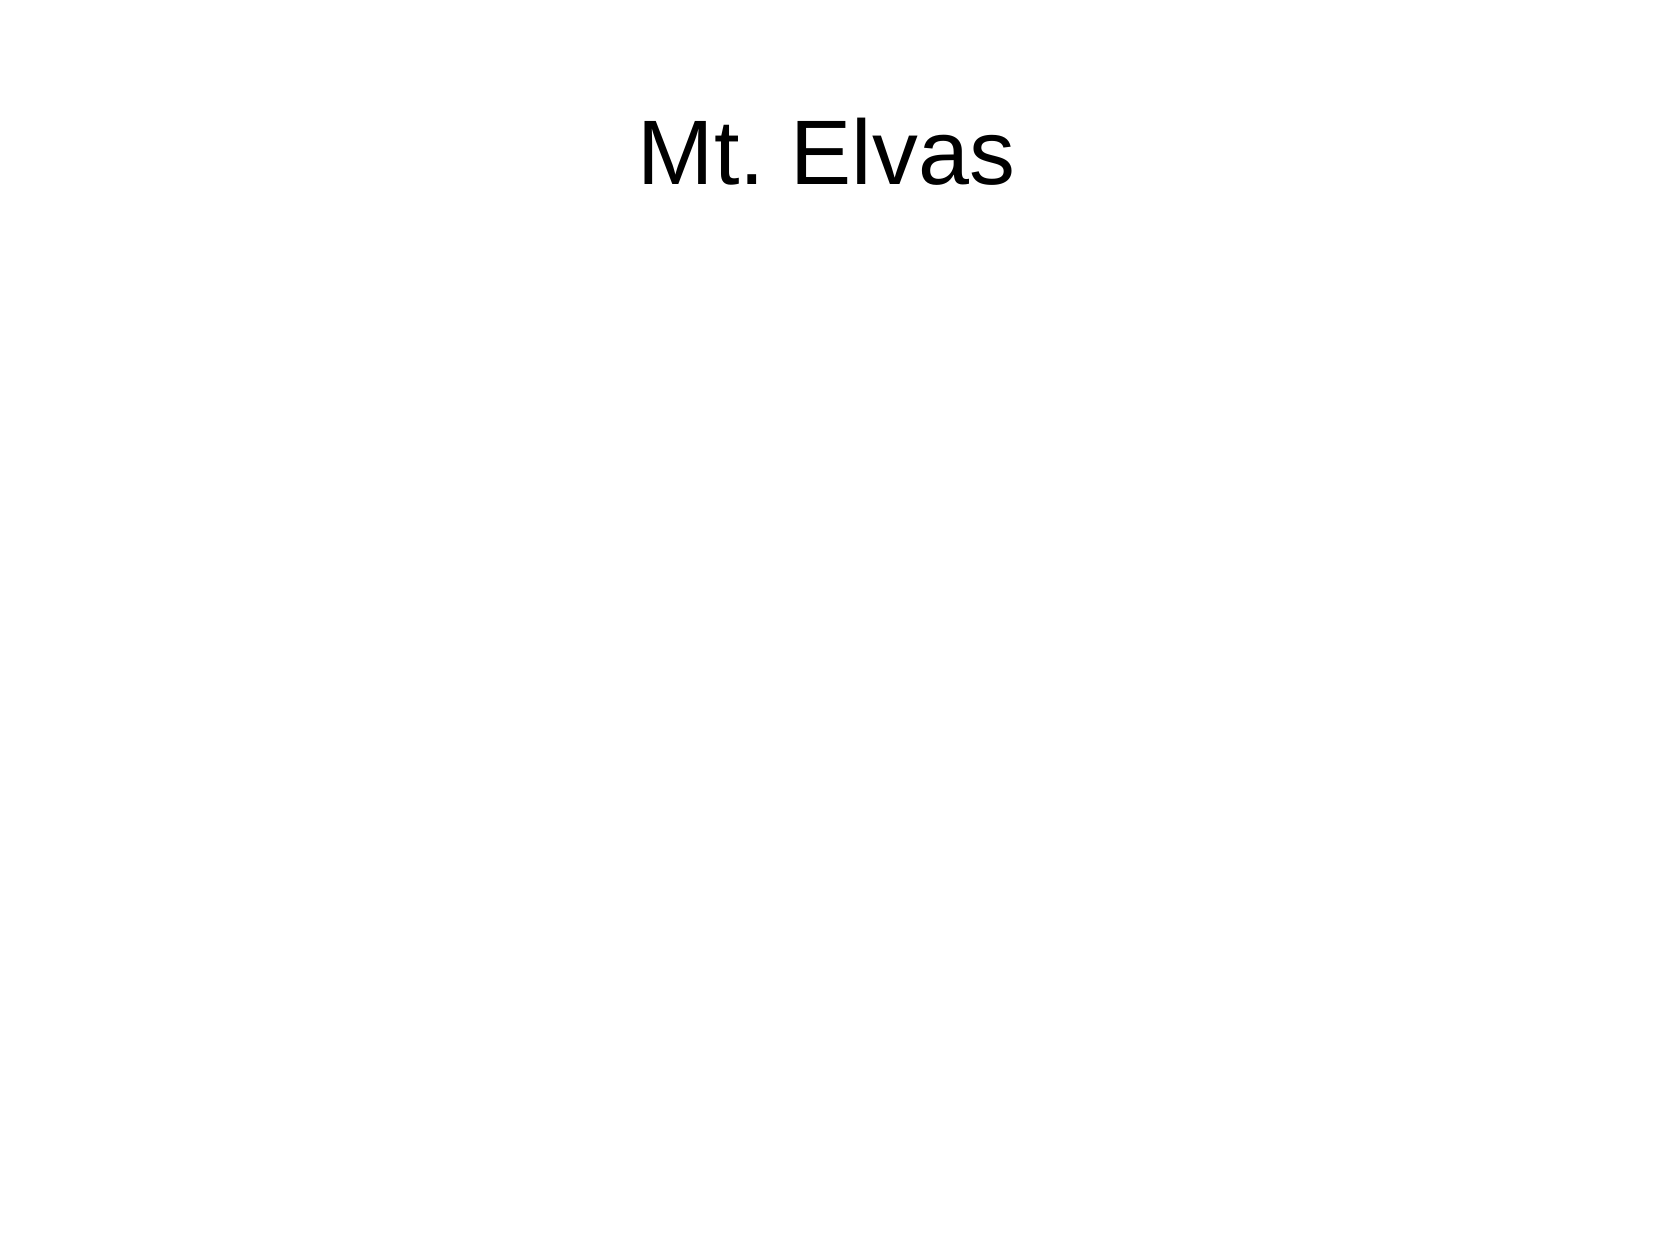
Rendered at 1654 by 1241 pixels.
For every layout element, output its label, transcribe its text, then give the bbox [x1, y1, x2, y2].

title Mt. Elvas [82, 49, 1571, 257]
